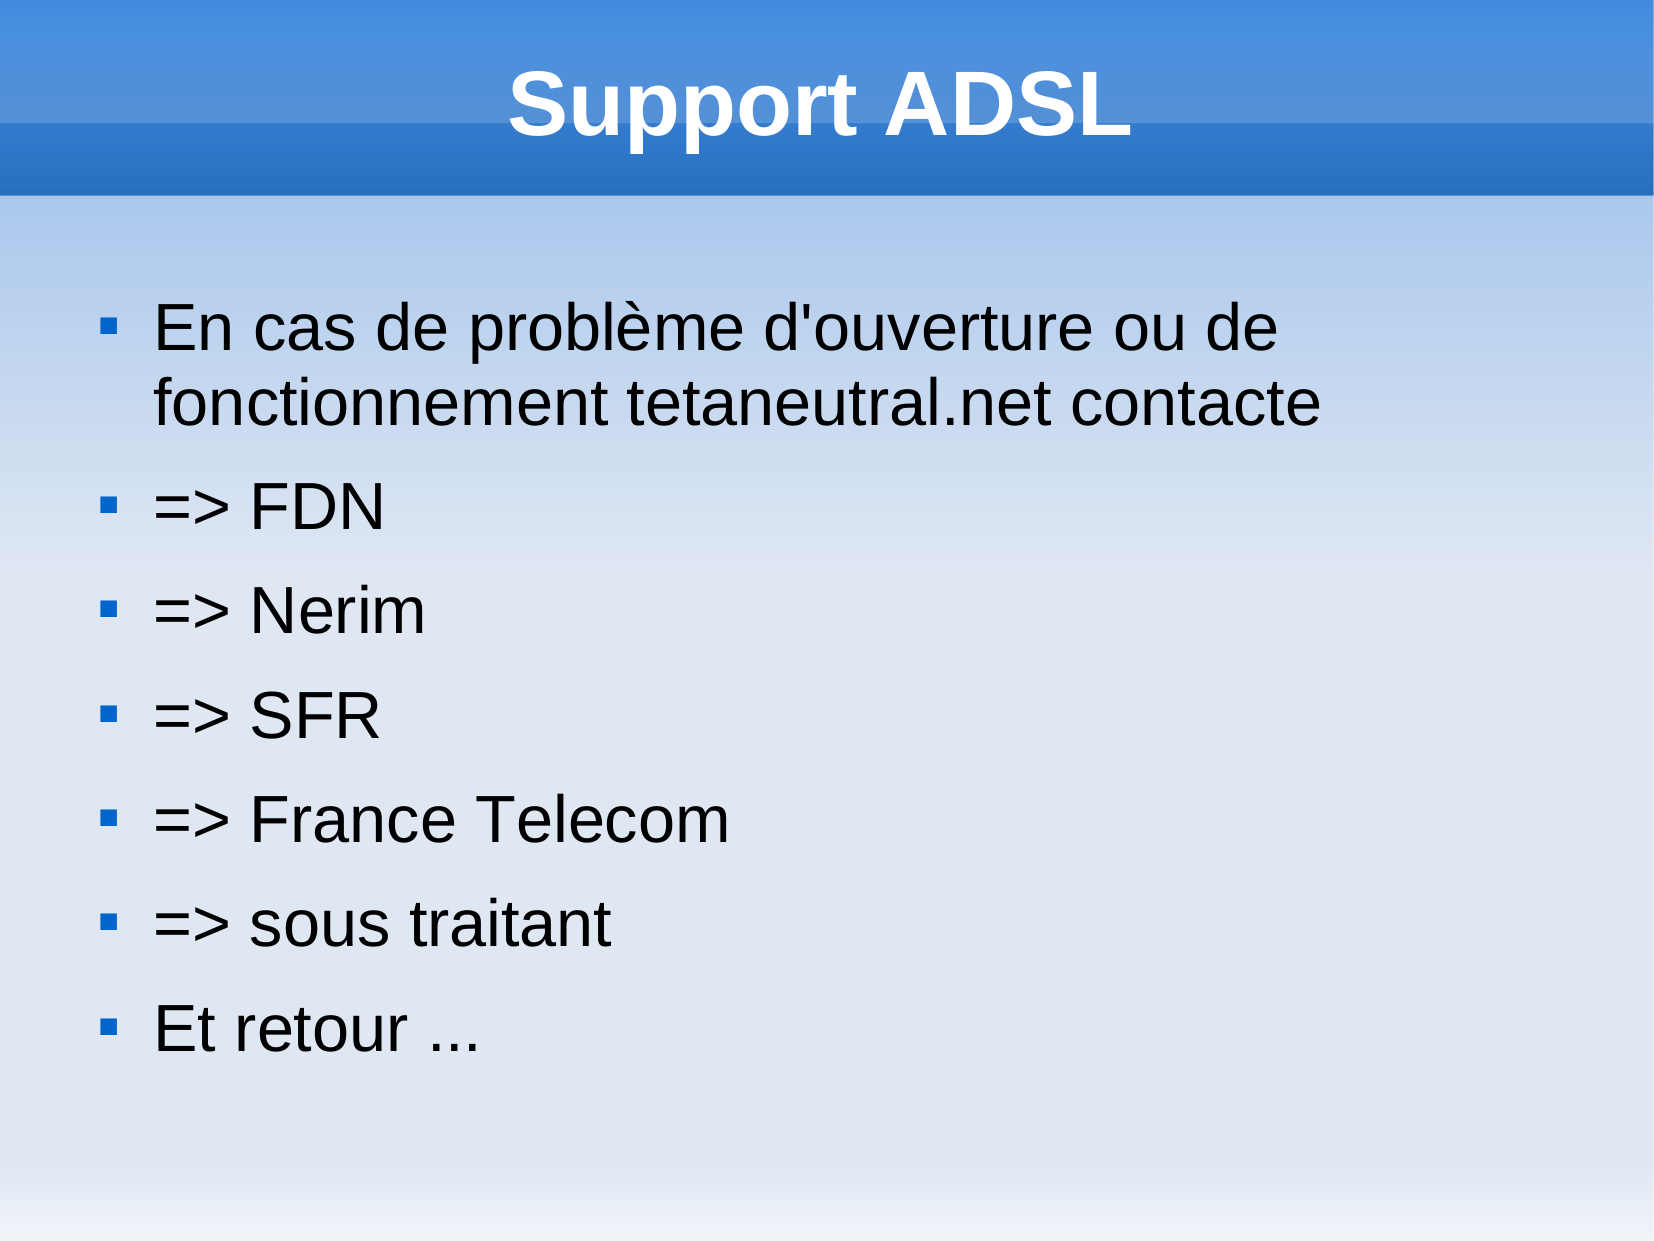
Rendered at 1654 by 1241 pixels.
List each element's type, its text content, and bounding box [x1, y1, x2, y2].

title Support ADSL [76, 7, 1565, 200]
list En cas de problème d'ouverture ou de fonctionnement tetaneutral.net contacte => FDN => Nerim => SFR => France Telecom => sous traitant Et retour ... [82, 290, 1571, 1094]
picture [0, 0, 1654, 1241]
